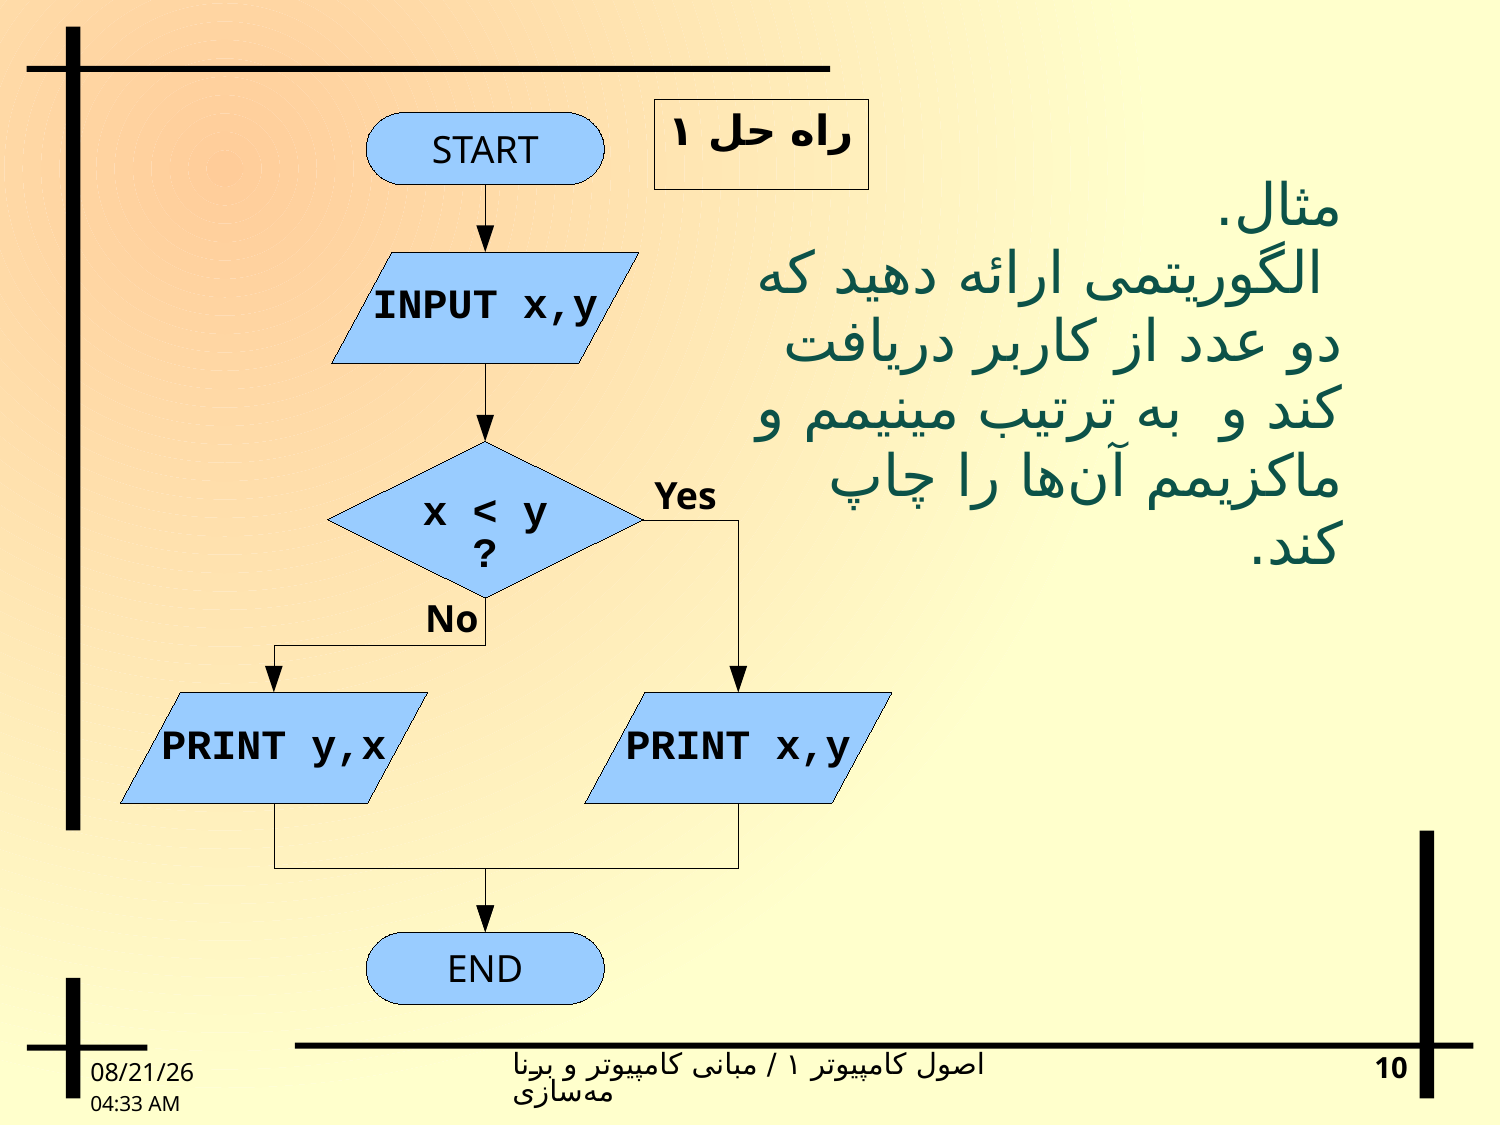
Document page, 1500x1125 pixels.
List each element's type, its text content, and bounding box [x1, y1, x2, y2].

text_box No [410, 584, 487, 644]
text_box راه حل ۱ [654, 99, 828, 190]
text_box INPUT x,y [331, 252, 639, 364]
text_box Yes [639, 461, 727, 521]
text_box PRINT y,x [120, 692, 428, 804]
text_box START [366, 112, 605, 185]
text_box PRINT x,y [584, 692, 892, 804]
list مثال. الگوریتمی ارائه دهید که دو عدد از کاربر دریافت کند و به ترتیب مینیمم و ماکزیمم آن‌ها را چاپ کند. [752, 171, 1396, 660]
text_box x < y ? [327, 441, 641, 598]
text_box END [366, 932, 605, 1005]
